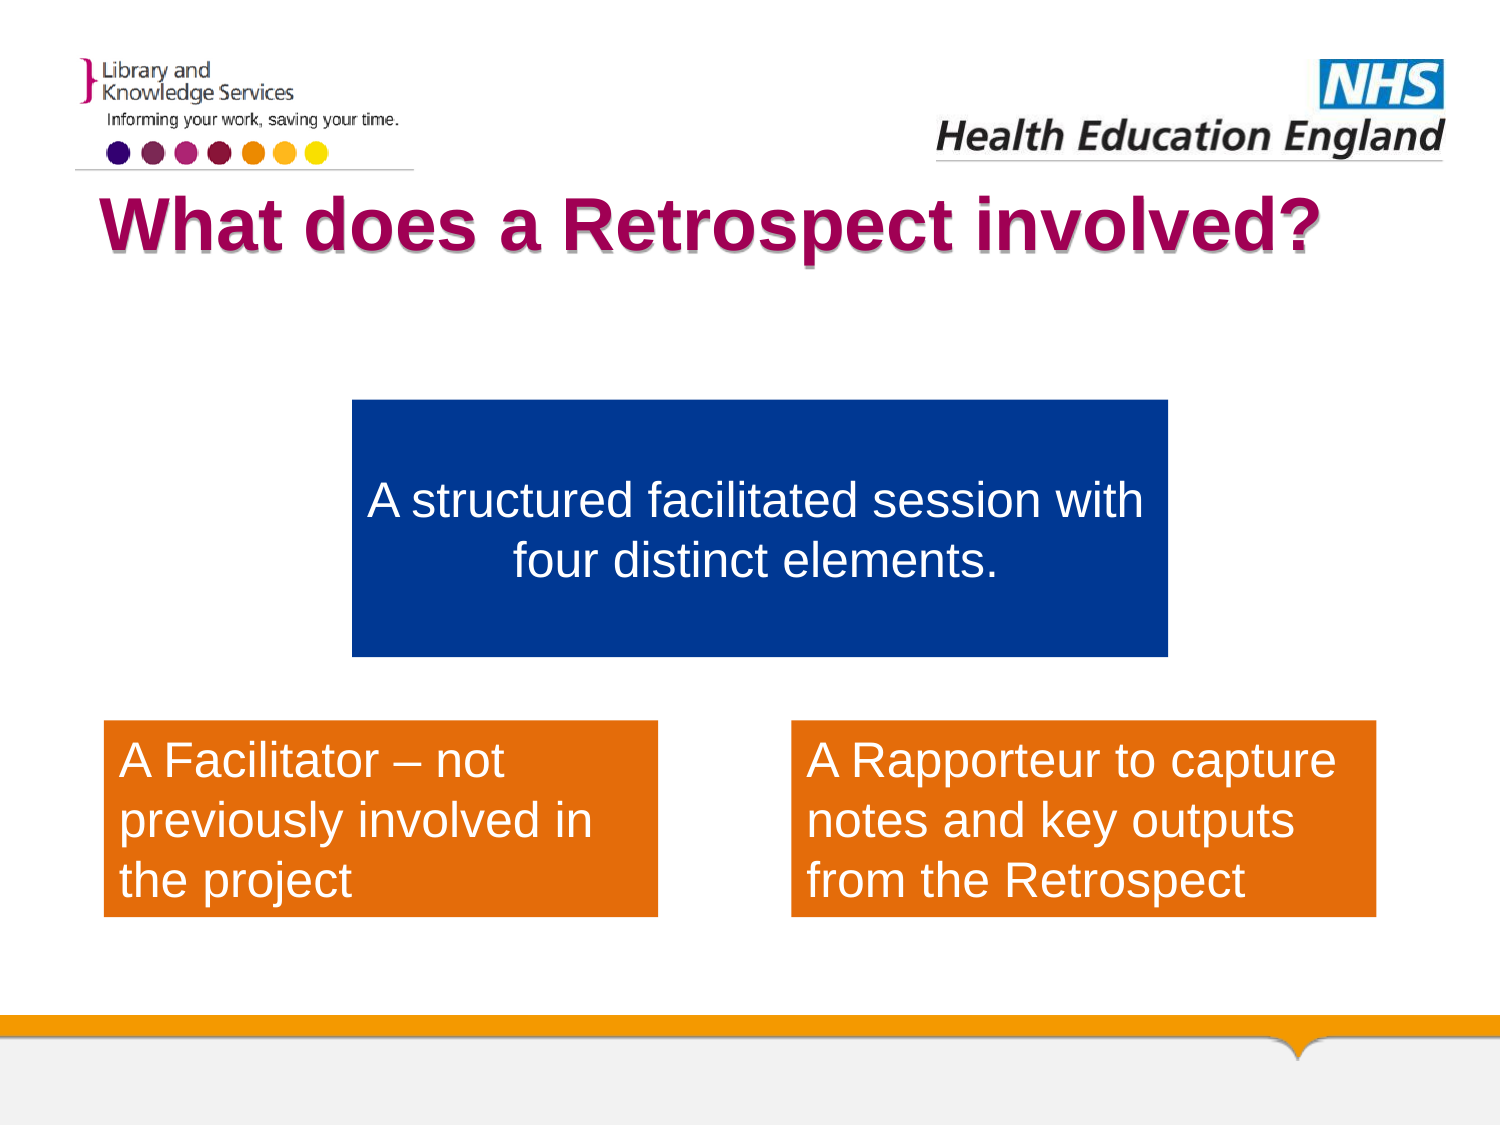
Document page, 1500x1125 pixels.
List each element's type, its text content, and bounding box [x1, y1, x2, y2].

text_box A Rapporteur to capture notes and key outputs from the Retrospect [791, 720, 1377, 918]
picture [75, 54, 416, 169]
title What does a Retrospect involved? [75, 200, 1432, 313]
text_box A Facilitator – not previously involved in the project [103, 720, 659, 918]
text_box A structured facilitated session with four distinct elements. [352, 399, 1169, 658]
